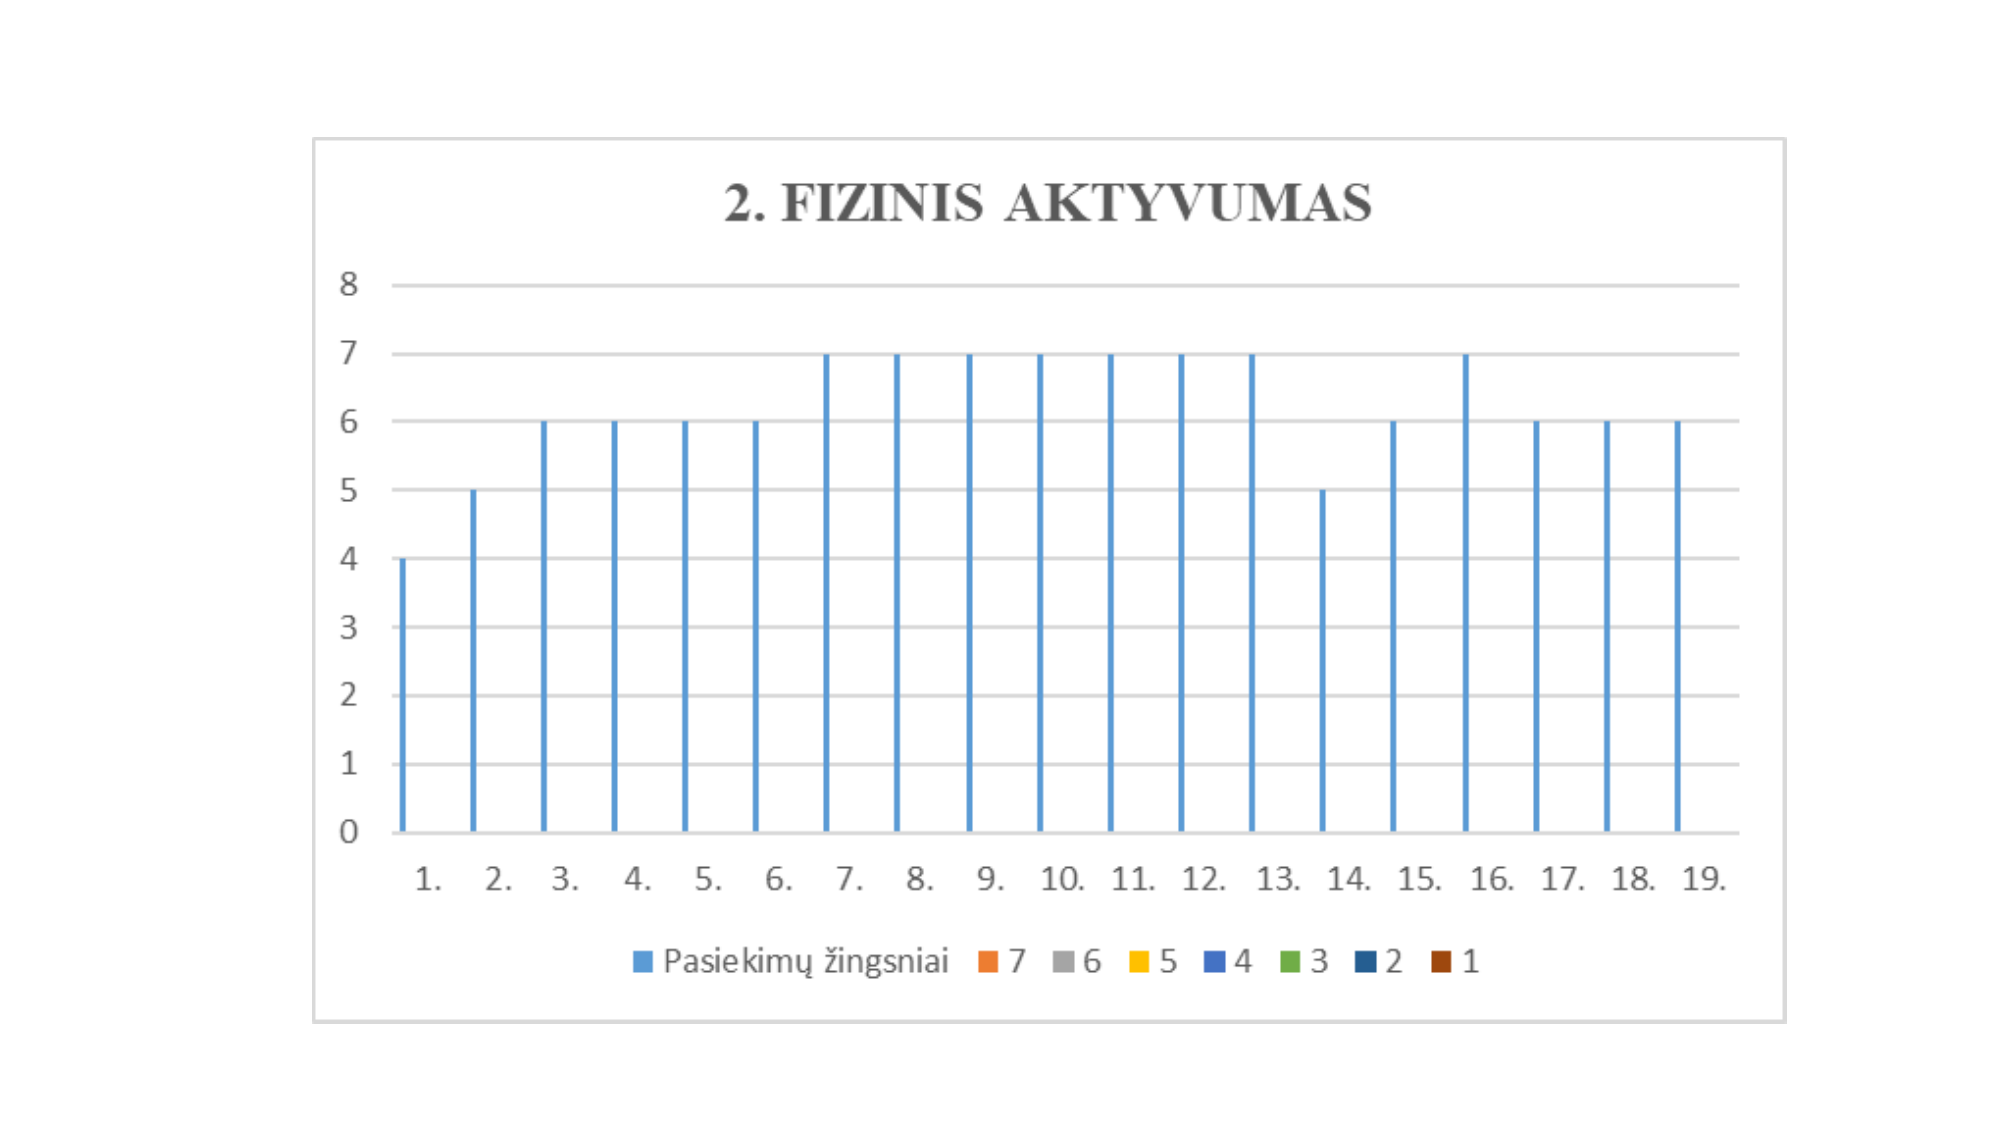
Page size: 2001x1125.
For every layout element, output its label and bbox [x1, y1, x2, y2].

picture [312, 137, 1787, 1024]
